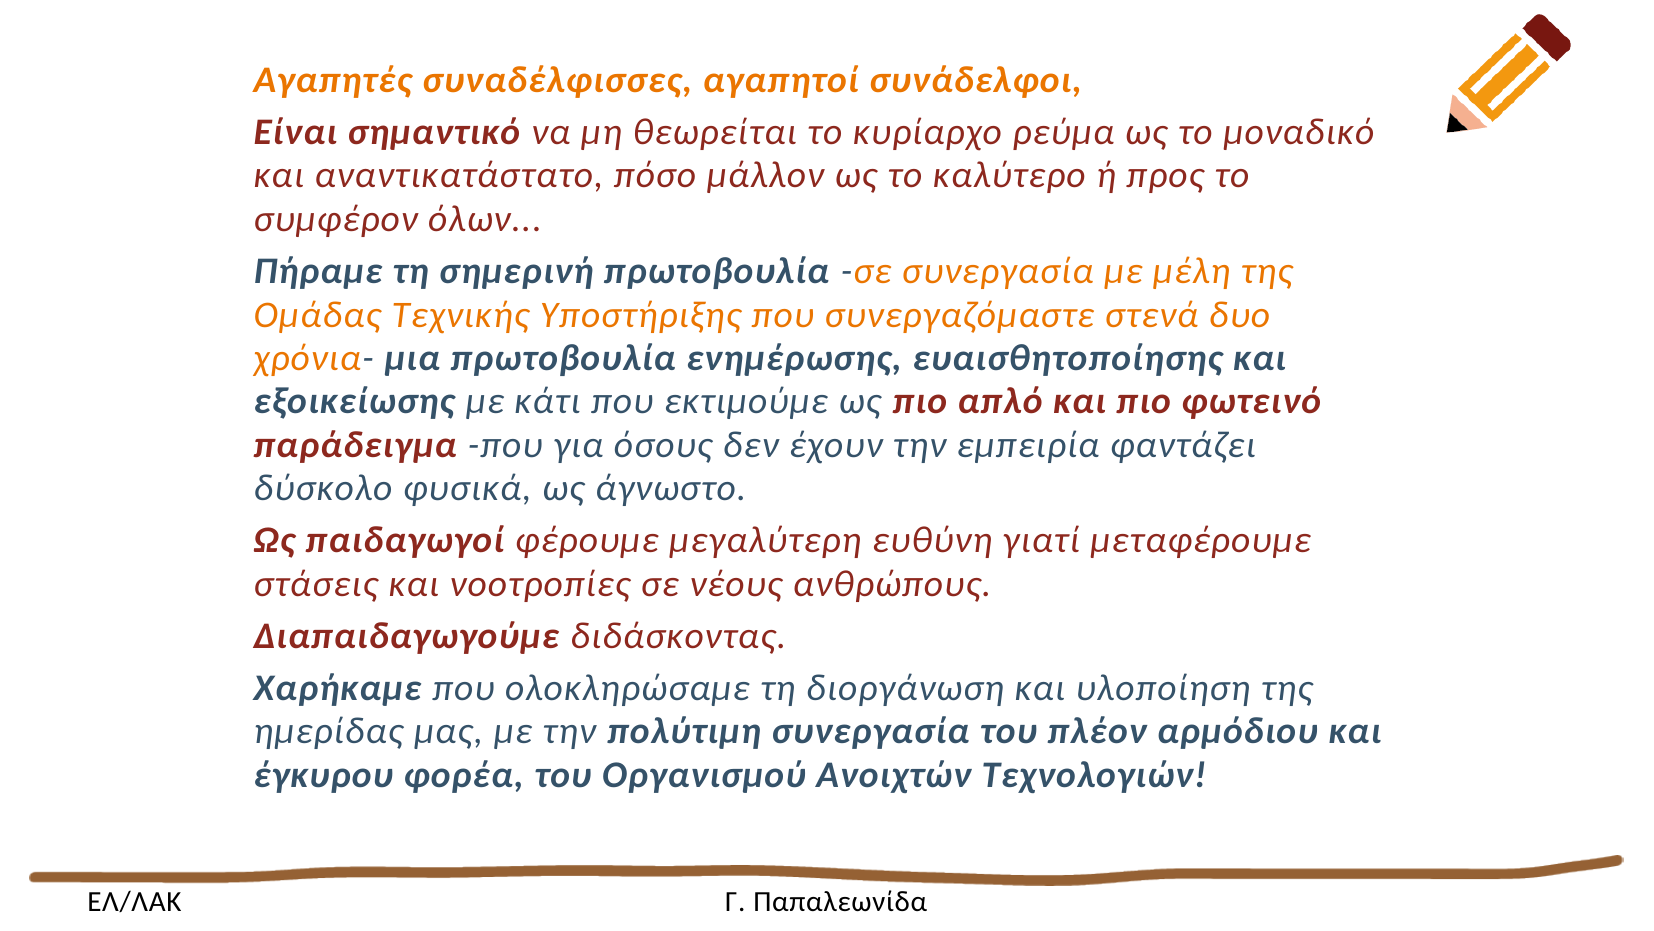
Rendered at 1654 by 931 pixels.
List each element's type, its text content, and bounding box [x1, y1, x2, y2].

picture [1446, 14, 1571, 133]
picture [29, 855, 1624, 886]
text_box ΕΛ/ΛΑΚ [87, 885, 471, 930]
text_box Γ. Παπαλεωνίδα [560, 885, 1092, 930]
text_box Αγαπητές συναδέλφισσες, αγαπητοί συνάδελφοι, Είναι σημαντικό να μη θεωρείται το κυρίαρχο ρεύμα ως το μοναδικό και αναντικατάστατο, πόσο μάλλον ως το καλύτερο ή προς το συμφέρον όλων... Πήραμε τη σημερινή πρωτοβουλία -σε συνεργασία με μέλη της Ομάδας Τεχνικής Υποστήριξης που συνεργαζόμαστε στενά δυο χρόνια- μια πρωτοβουλία ενημέρωσης, ευαισθητοποίησης και εξοικείωσης με κάτι που εκτιμούμε ως πιο απλό και πιο φωτεινό παράδειγμα -που για όσους δεν έχουν την εμπειρία φαντάζει δύσκολο φυσικά, ως άγνωστο. Ως παιδαγωγοί φέρουμε μεγαλύτερη ευθύνη γιατί μεταφέρουμε στάσεις και νοοτροπίες σε νέους ανθρώπους. Διαπαιδαγωγούμε διδάσκοντας. Χαρήκαμε που ολοκληρώσαμε τη διοργάνωση και υλοποίηση της ημερίδας μας, με την πολύτιμη συνεργασία του πλέον αρμόδιου και έγκυρου φορέα, του Οργανισμού Ανοιχτών Τεχνολογιών! [238, 51, 1402, 805]
